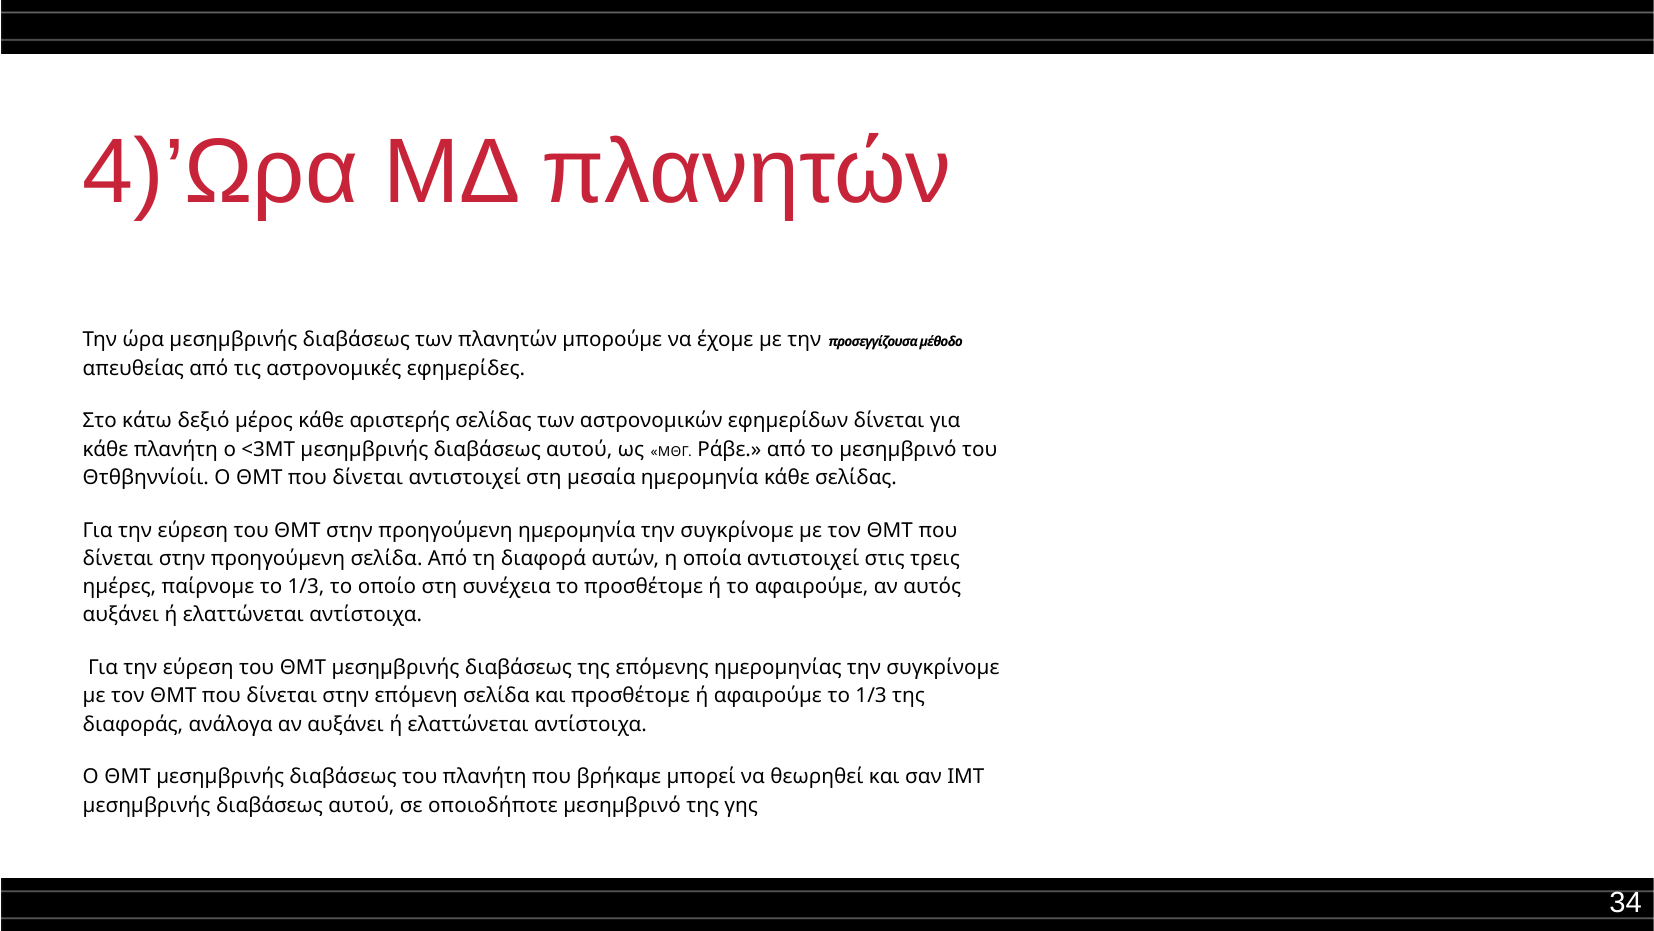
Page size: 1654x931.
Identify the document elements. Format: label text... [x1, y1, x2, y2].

picture [1, 878, 1654, 931]
title 4)’Ωρα ΜΔ πλανητών [82, 92, 1571, 249]
picture [1, 0, 1654, 54]
list Την ώρα μεσημβρινής διαβάσεως των πλανητών μπορούμε να έχομε με την προσεγγίζουσα μέθοδο απευθείας από τις αστρονομικές εφημερίδες. Στο κάτω δεξιό μέρος κάθε αριστερής σελίδας των αστρονομικών εφημερίδων δίνεται για κάθε πλανήτη ο <3ΜΤ μεσημβρινής διαβάσεως αυτού, ως «Μθγ. Ράβε.» από το μεσημβρινό του Θτθβηννίοίι. Ο ΘΜΤ που δίνεται αντιστοιχεί στη μεσαία ημερομηνία κάθε σελίδας. Για την εύρεση του ΘΜΤ στην προηγούμενη ημερομηνία την συγκρίνομε με τον ΘΜΤ που δίνεται στην προηγούμενη σελίδα. Από τη διαφορά αυτών, η οποία αντιστοιχεί στις τρεις ημέρες, παίρνομε το 1/3, το οποίο στη συνέχεια το προσθέτομε ή το αφαιρούμε, αν αυτός αυξάνει ή ελαττώνεται αντίστοιχα. Για την εύρεση του ΘΜΤ μεσημβρινής διαβάσεως της επόμενης ημερομηνίας την συγκρίνομε με τον ΘΜΤ που δίνεται στην επόμενη σελίδα και προσθέτομε ή αφαιρούμε το 1/3 της διαφοράς, ανάλογα αν αυξάνει ή ελαττώνεται αντίστοιχα. Ο ΘΜΤ μεσημβρινής διαβάσεως του πλανήτη που βρήκαμε μπορεί να θεωρηθεί και σαν ΙΜΤ μεσημβρινής διαβάσεως αυτού, σε οποιοδήποτε μεσημβρινό της γης [82, 271, 1013, 826]
